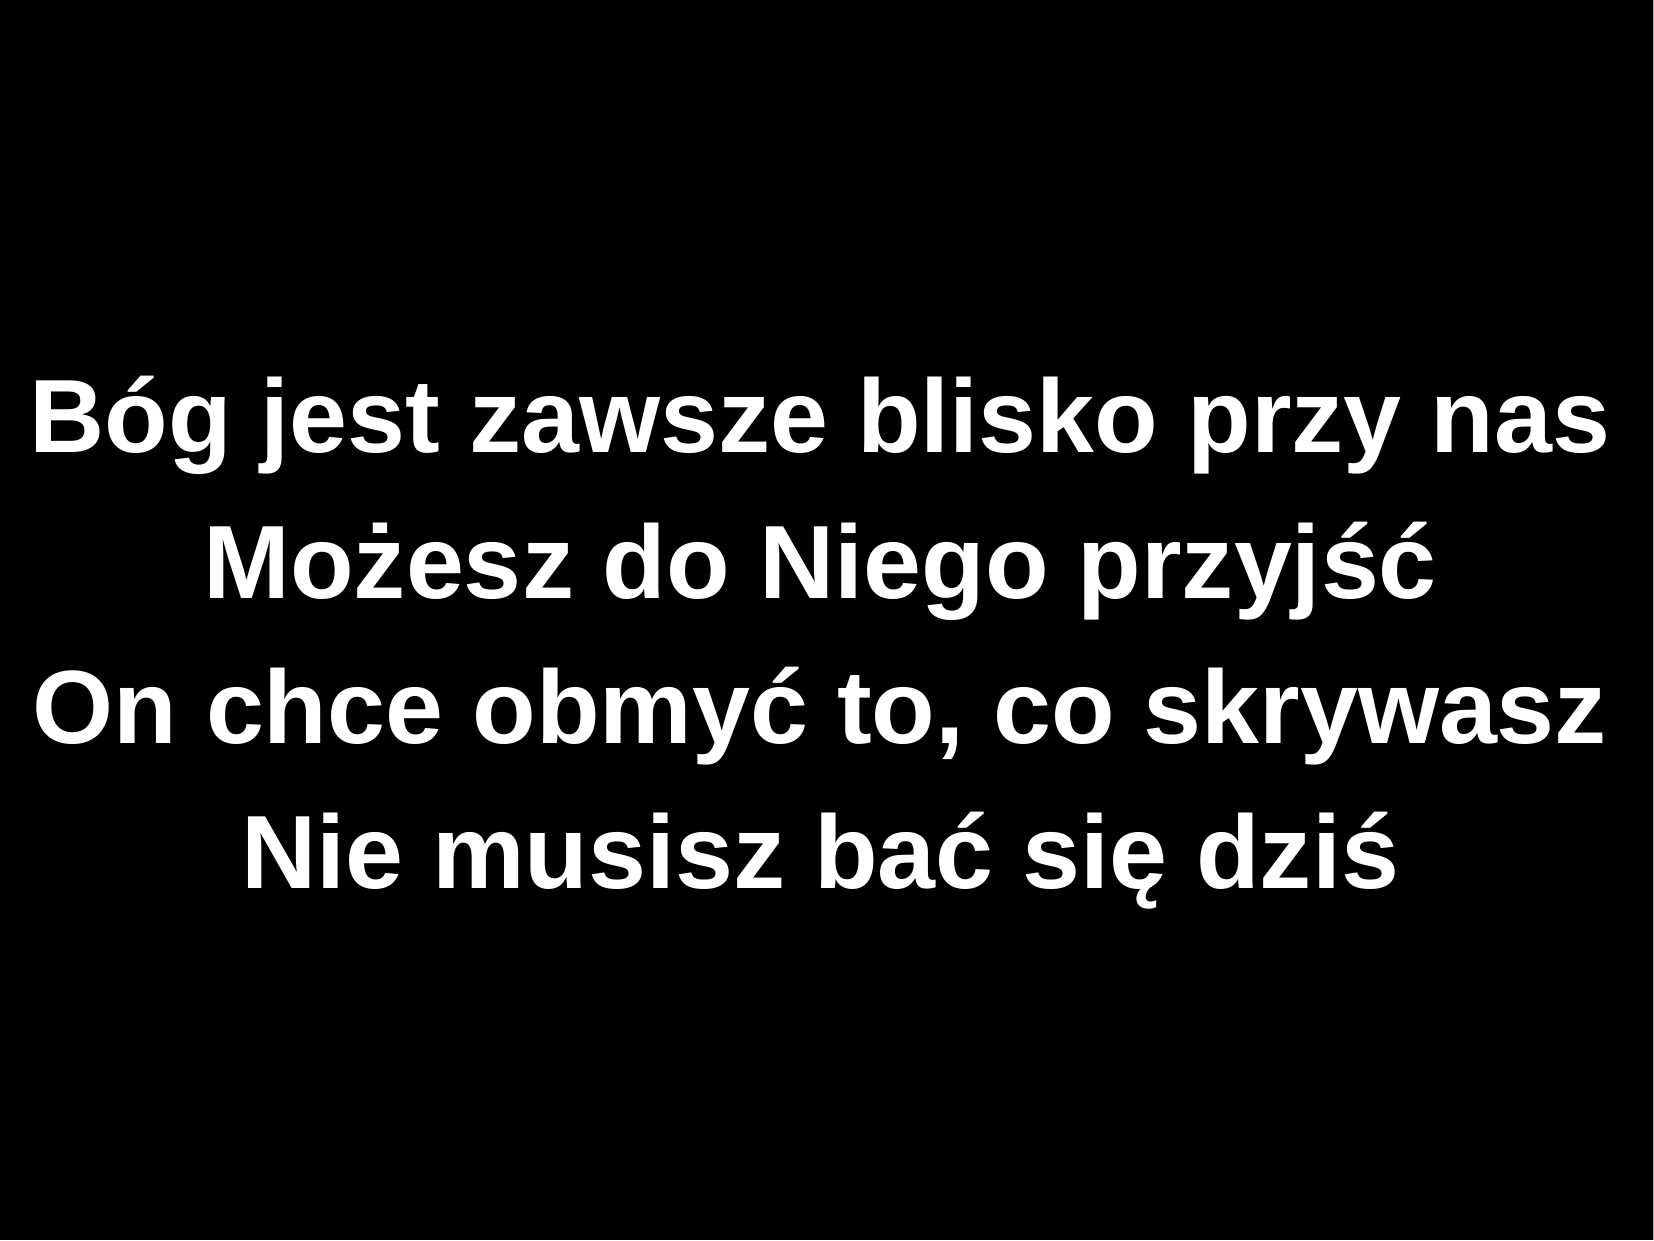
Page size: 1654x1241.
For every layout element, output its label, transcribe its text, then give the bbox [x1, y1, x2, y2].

subtitle Bóg jest zawsze blisko przy nas Możesz do Niego przyjść On chce obmyć to, co skrywasz Nie musisz bać się dziś [0, 0, 1642, 1241]
